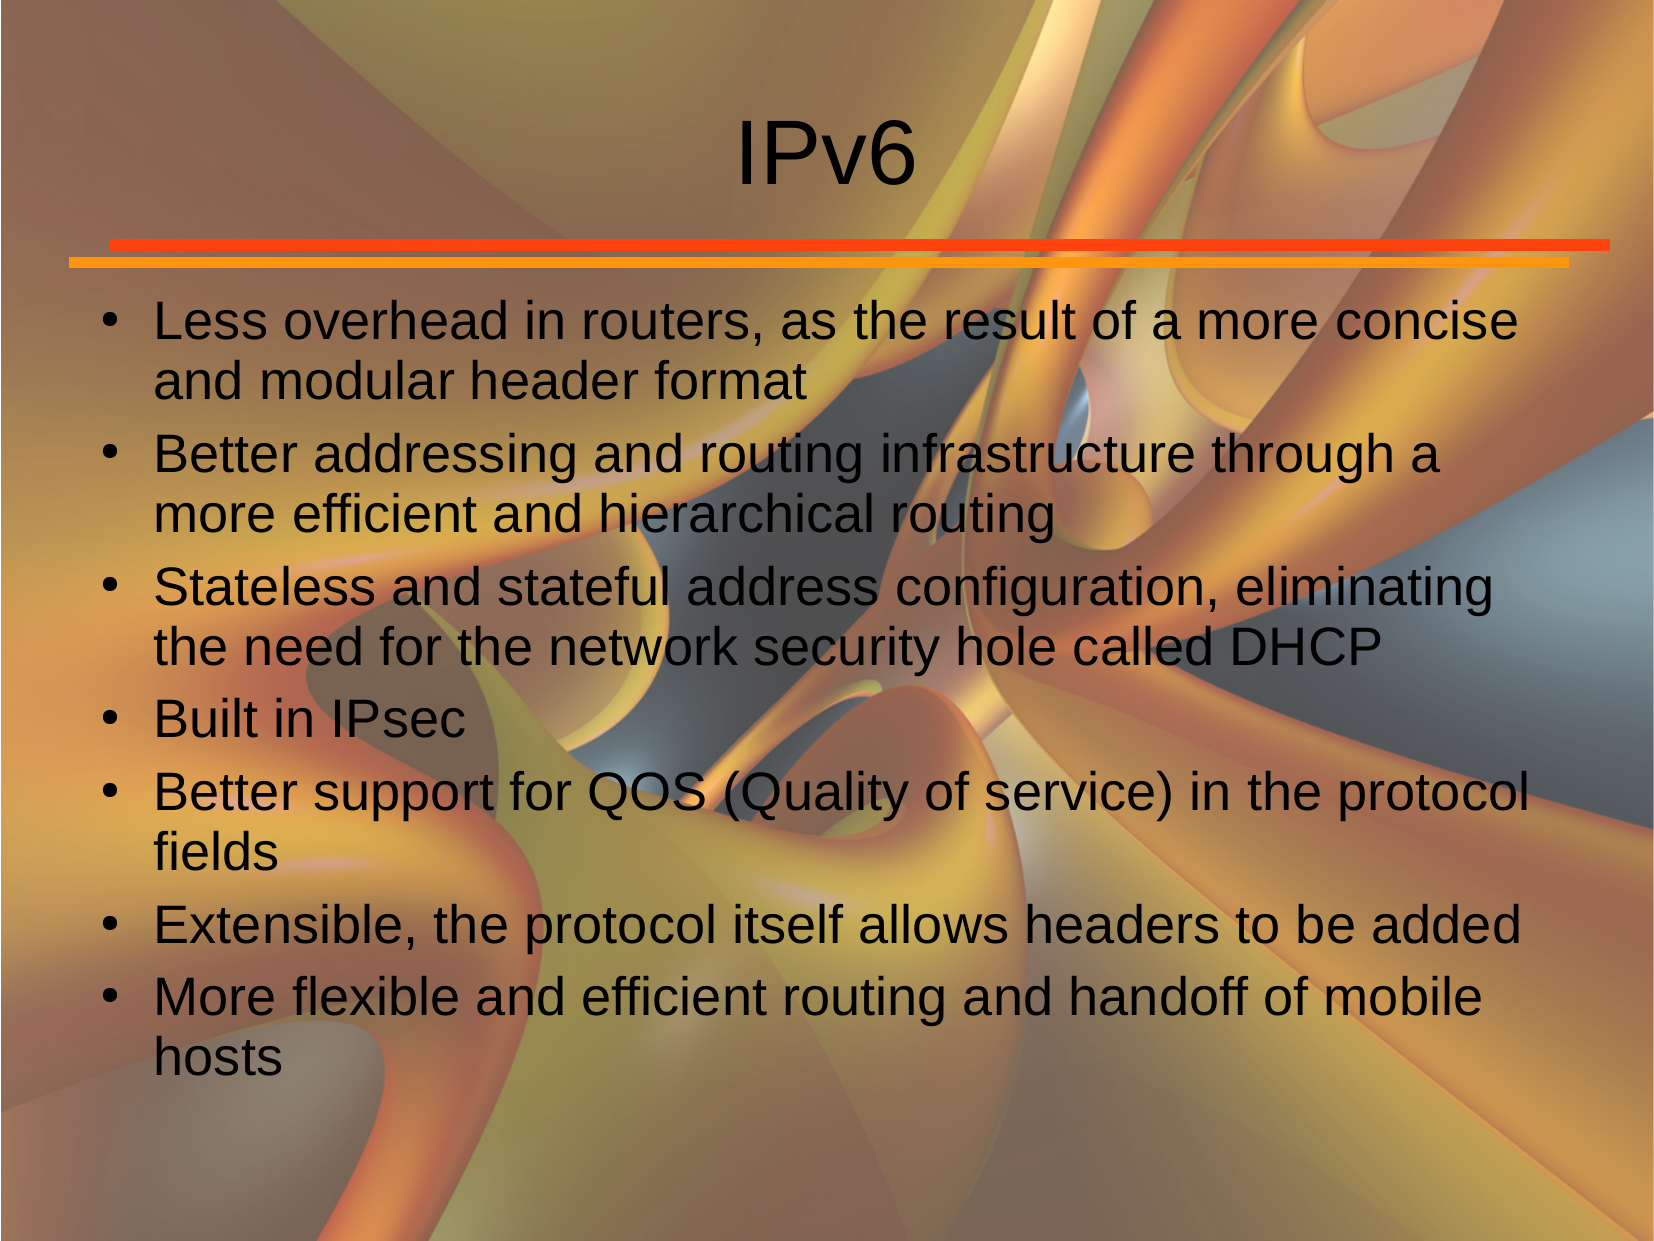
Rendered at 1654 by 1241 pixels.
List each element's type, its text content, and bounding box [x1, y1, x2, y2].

list Less overhead in routers, as the result of a more concise and modular header format Better addressing and routing infrastructure through a more efficient and hierarchical routing Stateless and stateful address configuration, eliminating the need for the network security hole called DHCP Built in IPsec Better support for QOS (Quality of service) in the protocol fields Extensible, the protocol itself allows headers to be added More flexible and efficient routing and handoff of mobile hosts [82, 290, 1571, 1169]
title IPv6 [82, 49, 1571, 257]
